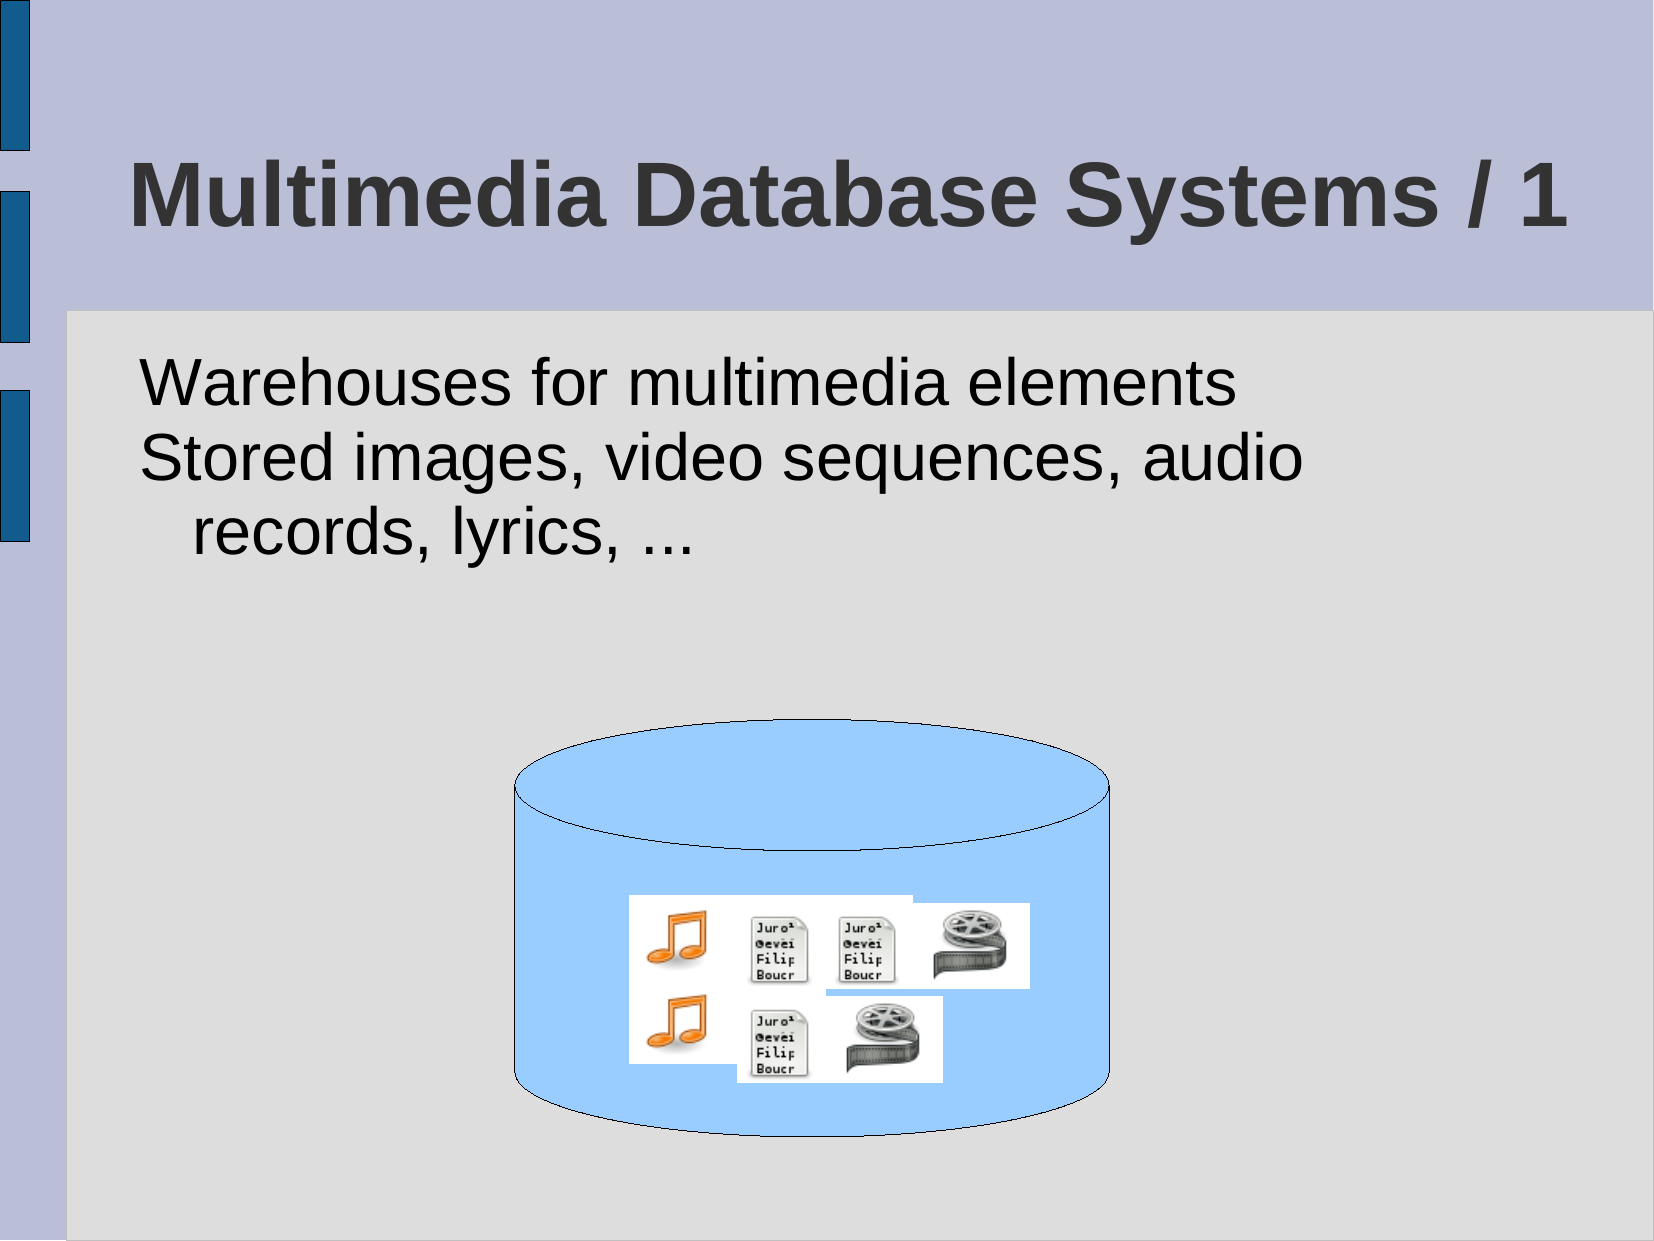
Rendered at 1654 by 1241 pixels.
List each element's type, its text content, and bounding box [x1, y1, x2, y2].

text_box [578, 1112, 1046, 1137]
list Warehouses for multimedia elements Stored images, video sequences, audio records, lyrics, ... [121, 344, 1534, 1112]
picture [629, 895, 1030, 1083]
title Multimedia Database Systems / 1 [121, 98, 1578, 291]
